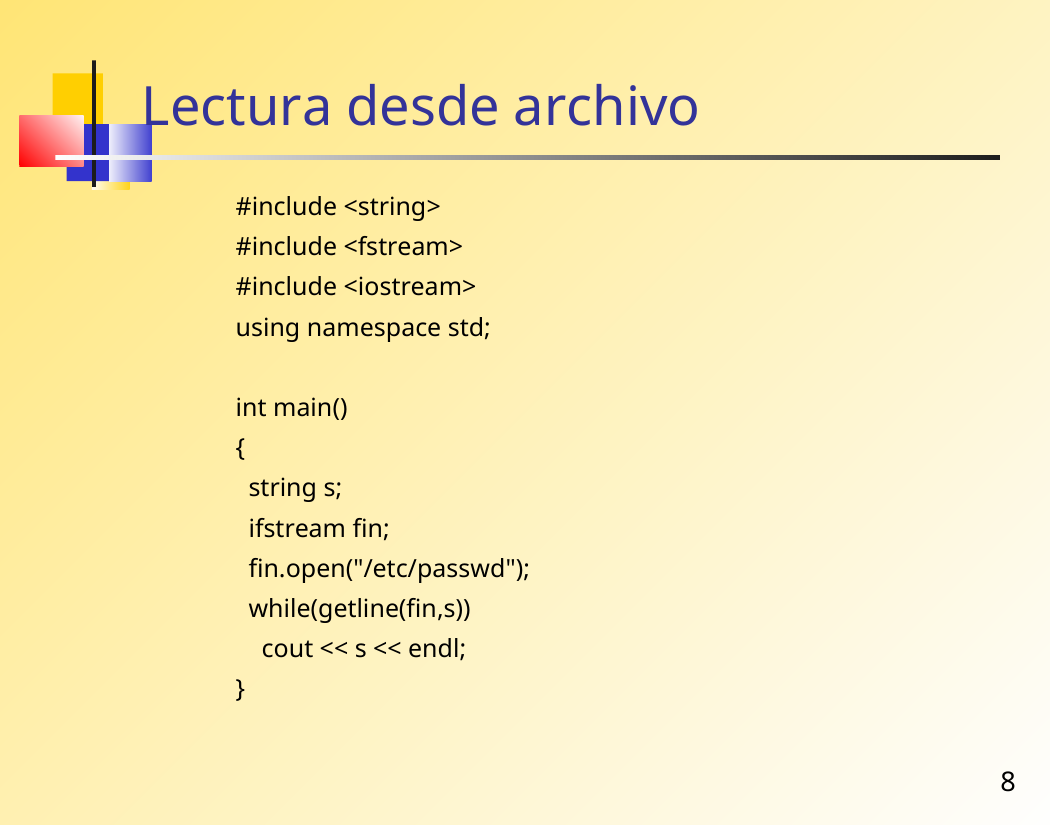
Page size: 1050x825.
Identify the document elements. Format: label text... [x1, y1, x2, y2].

list #include <string> #include <fstream> #include <iostream> using namespace std; int main() { string s; ifstream fin; fin.open("/etc/passwd"); while(getline(fin,s)) cout << s << endl; } [224, 183, 1024, 744]
title Lectura desde archivo [131, 27, 1026, 148]
